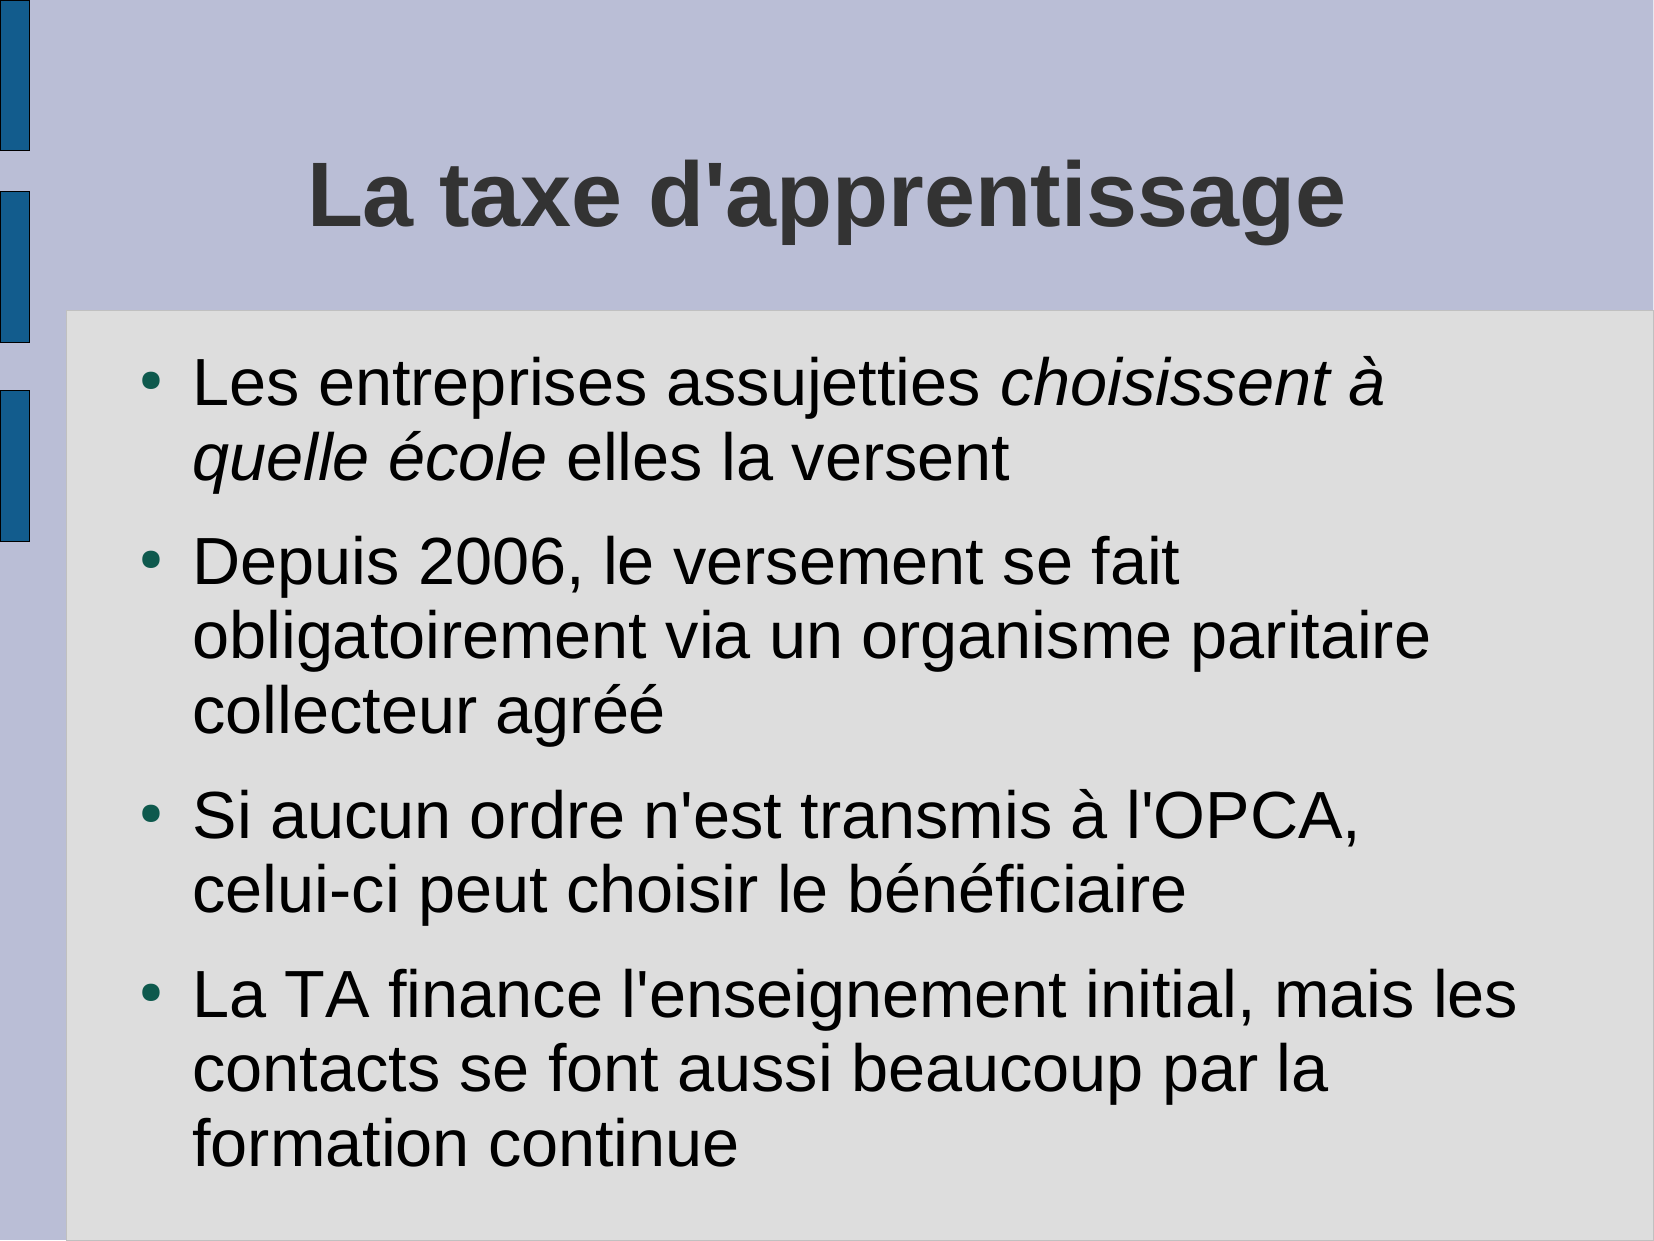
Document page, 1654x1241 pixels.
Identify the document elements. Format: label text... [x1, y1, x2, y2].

list Les entreprises assujetties choisissent à quelle école elles la versent Depuis 2006, le versement se fait obligatoirement via un organisme paritaire collecteur agréé Si aucun ordre n'est transmis à l'OPCA, celui-ci peut choisir le bénéficiaire La TA finance l'enseignement initial, mais les contacts se font aussi beaucoup par la formation continue [121, 344, 1534, 1182]
title La taxe d'apprentissage [121, 98, 1534, 291]
